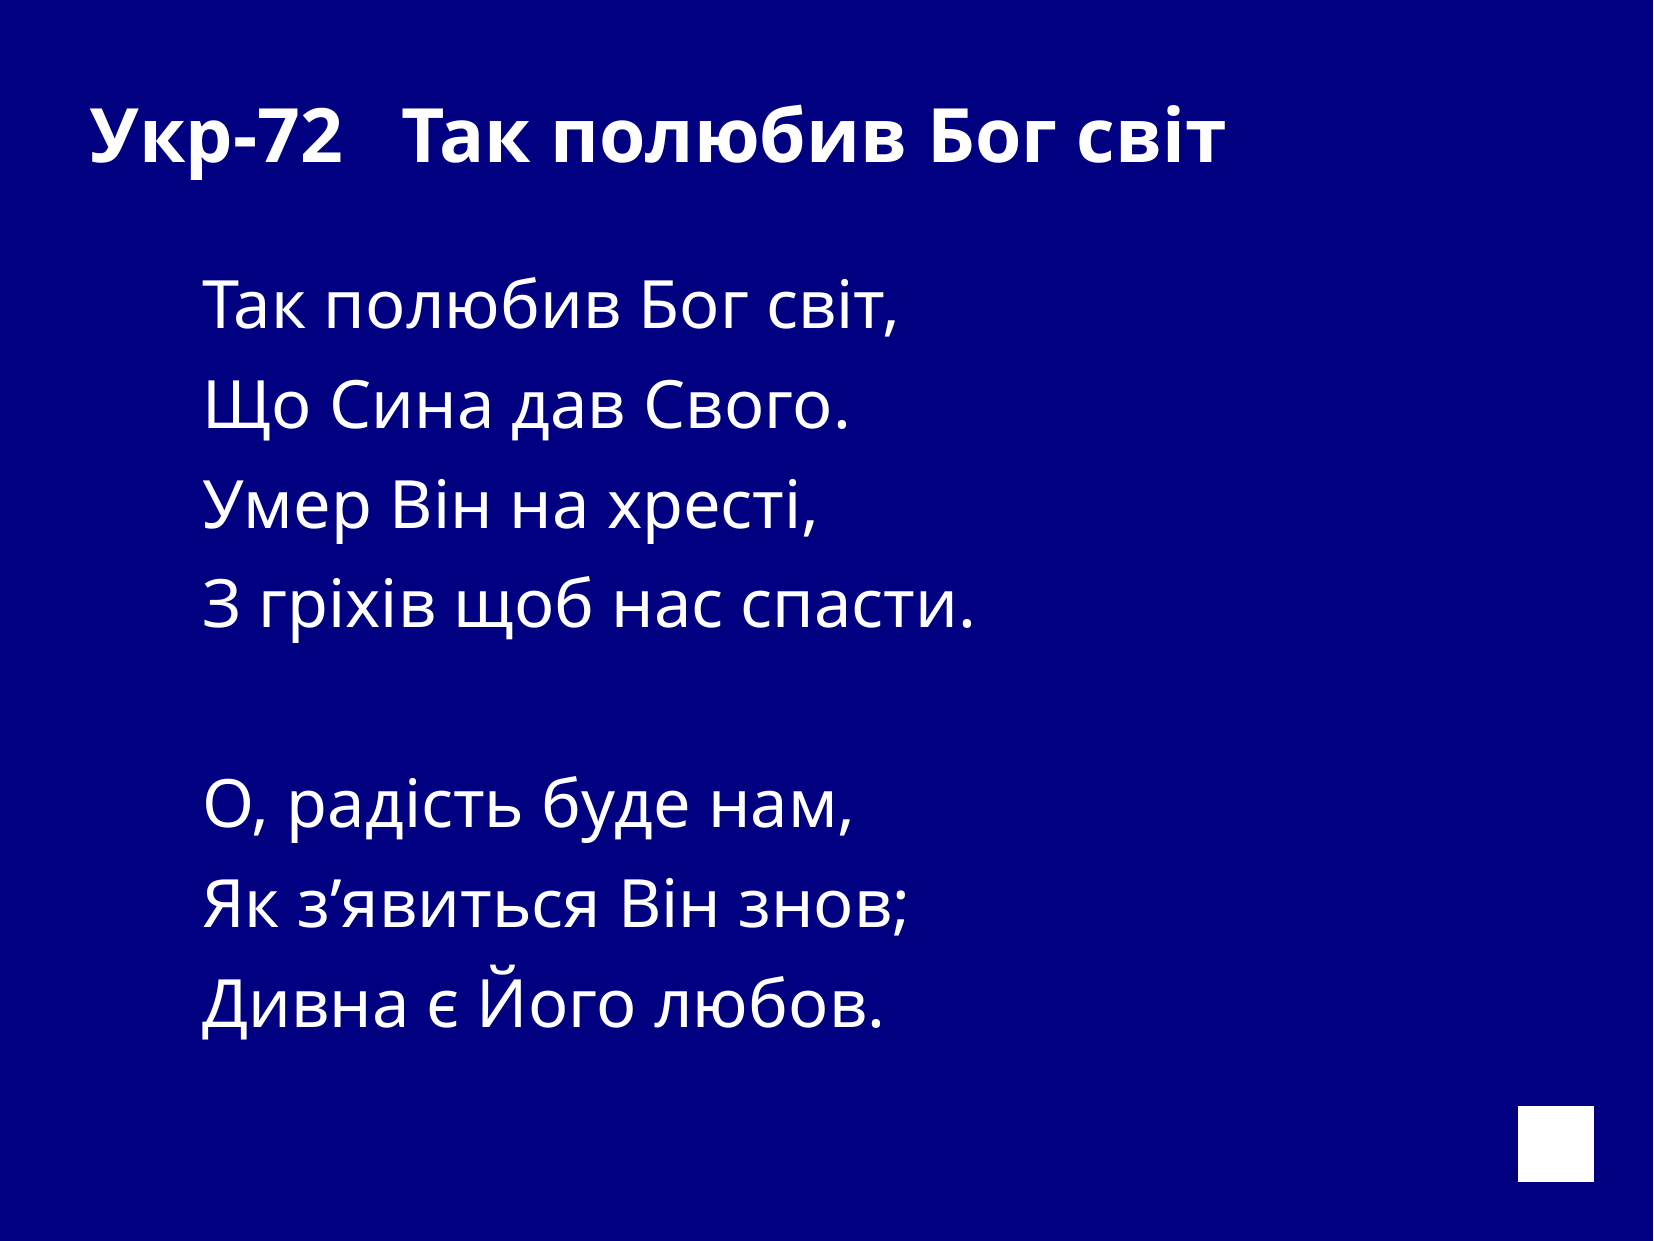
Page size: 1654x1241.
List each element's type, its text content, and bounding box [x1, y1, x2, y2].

text_box Укр-72 Так полюбив Бог світ [75, 75, 1576, 188]
text_box [1518, 1106, 1594, 1182]
text_box Так полюбив Бог світ, Що Сина дав Свого. Умер Він на хресті, З гріхів щоб нас спасти. О, радість буде нам, Як з’явиться Він знов; Дивна є Його любов. [75, 188, 1576, 1163]
